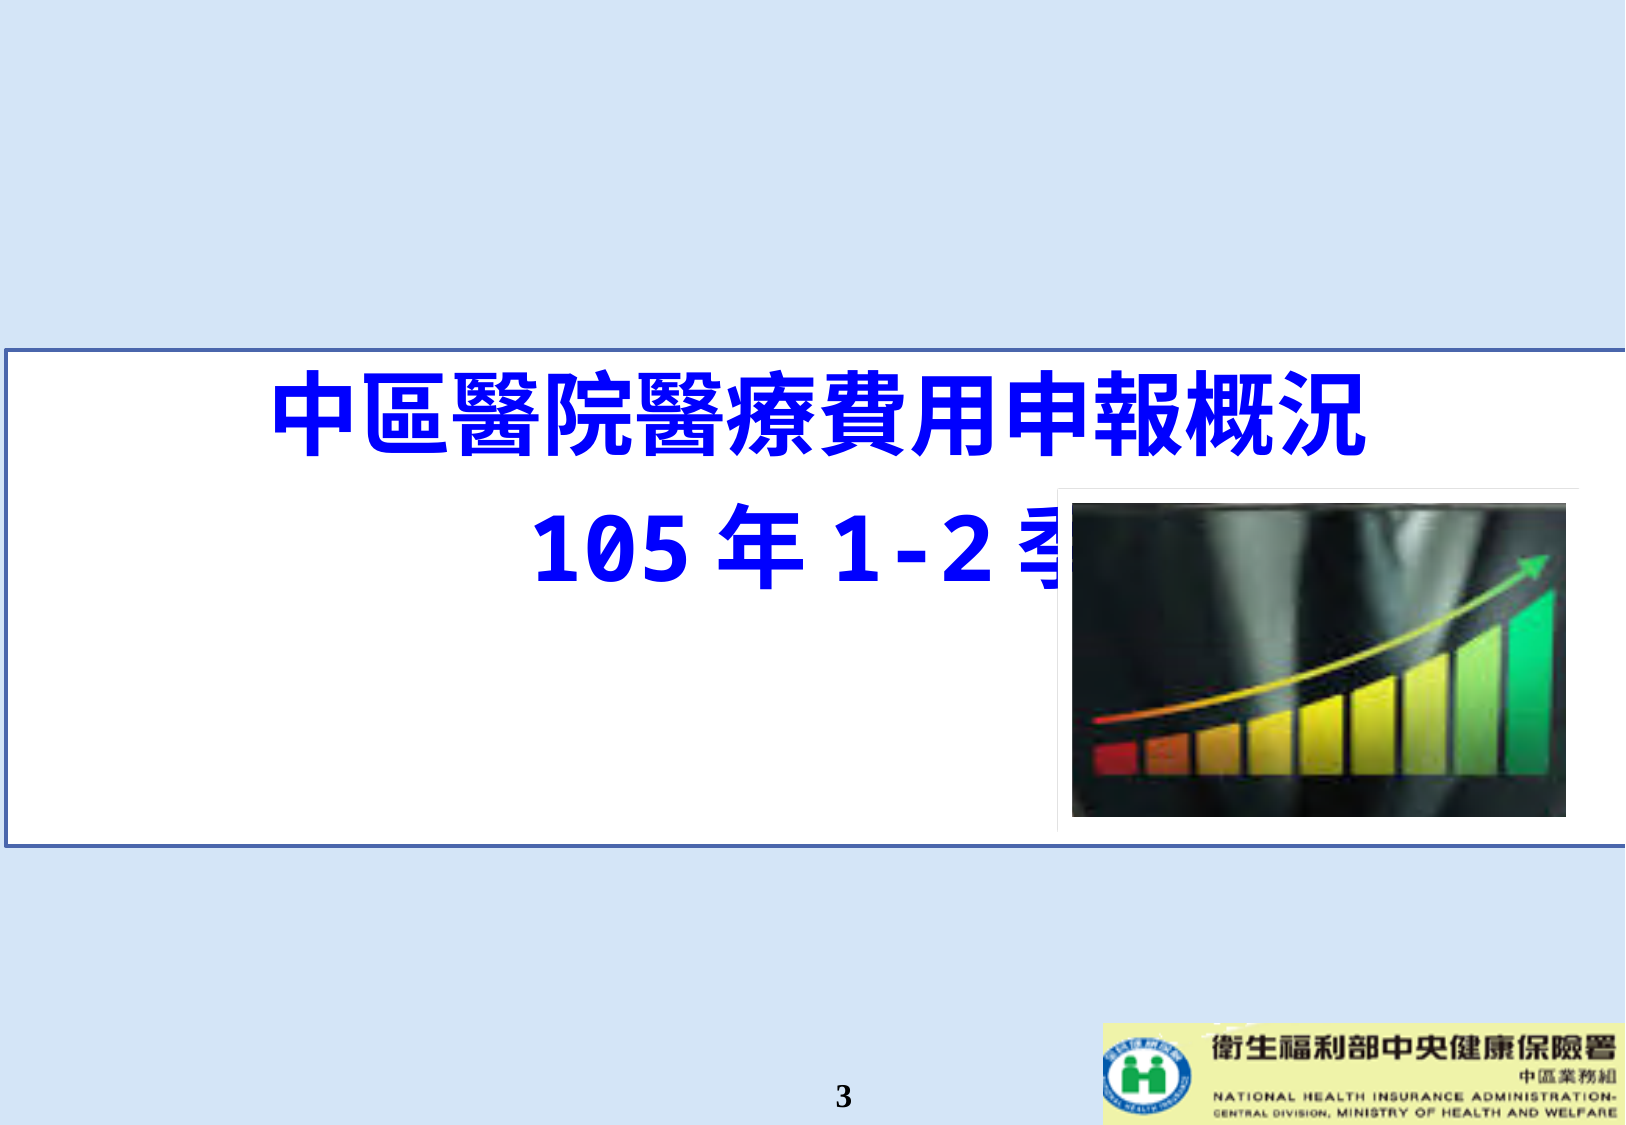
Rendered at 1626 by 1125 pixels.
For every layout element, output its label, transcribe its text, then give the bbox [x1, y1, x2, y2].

subtitle 中區醫院醫療費用申報概況 105年1-2季 [5, 349, 1625, 847]
picture [1072, 503, 1566, 817]
